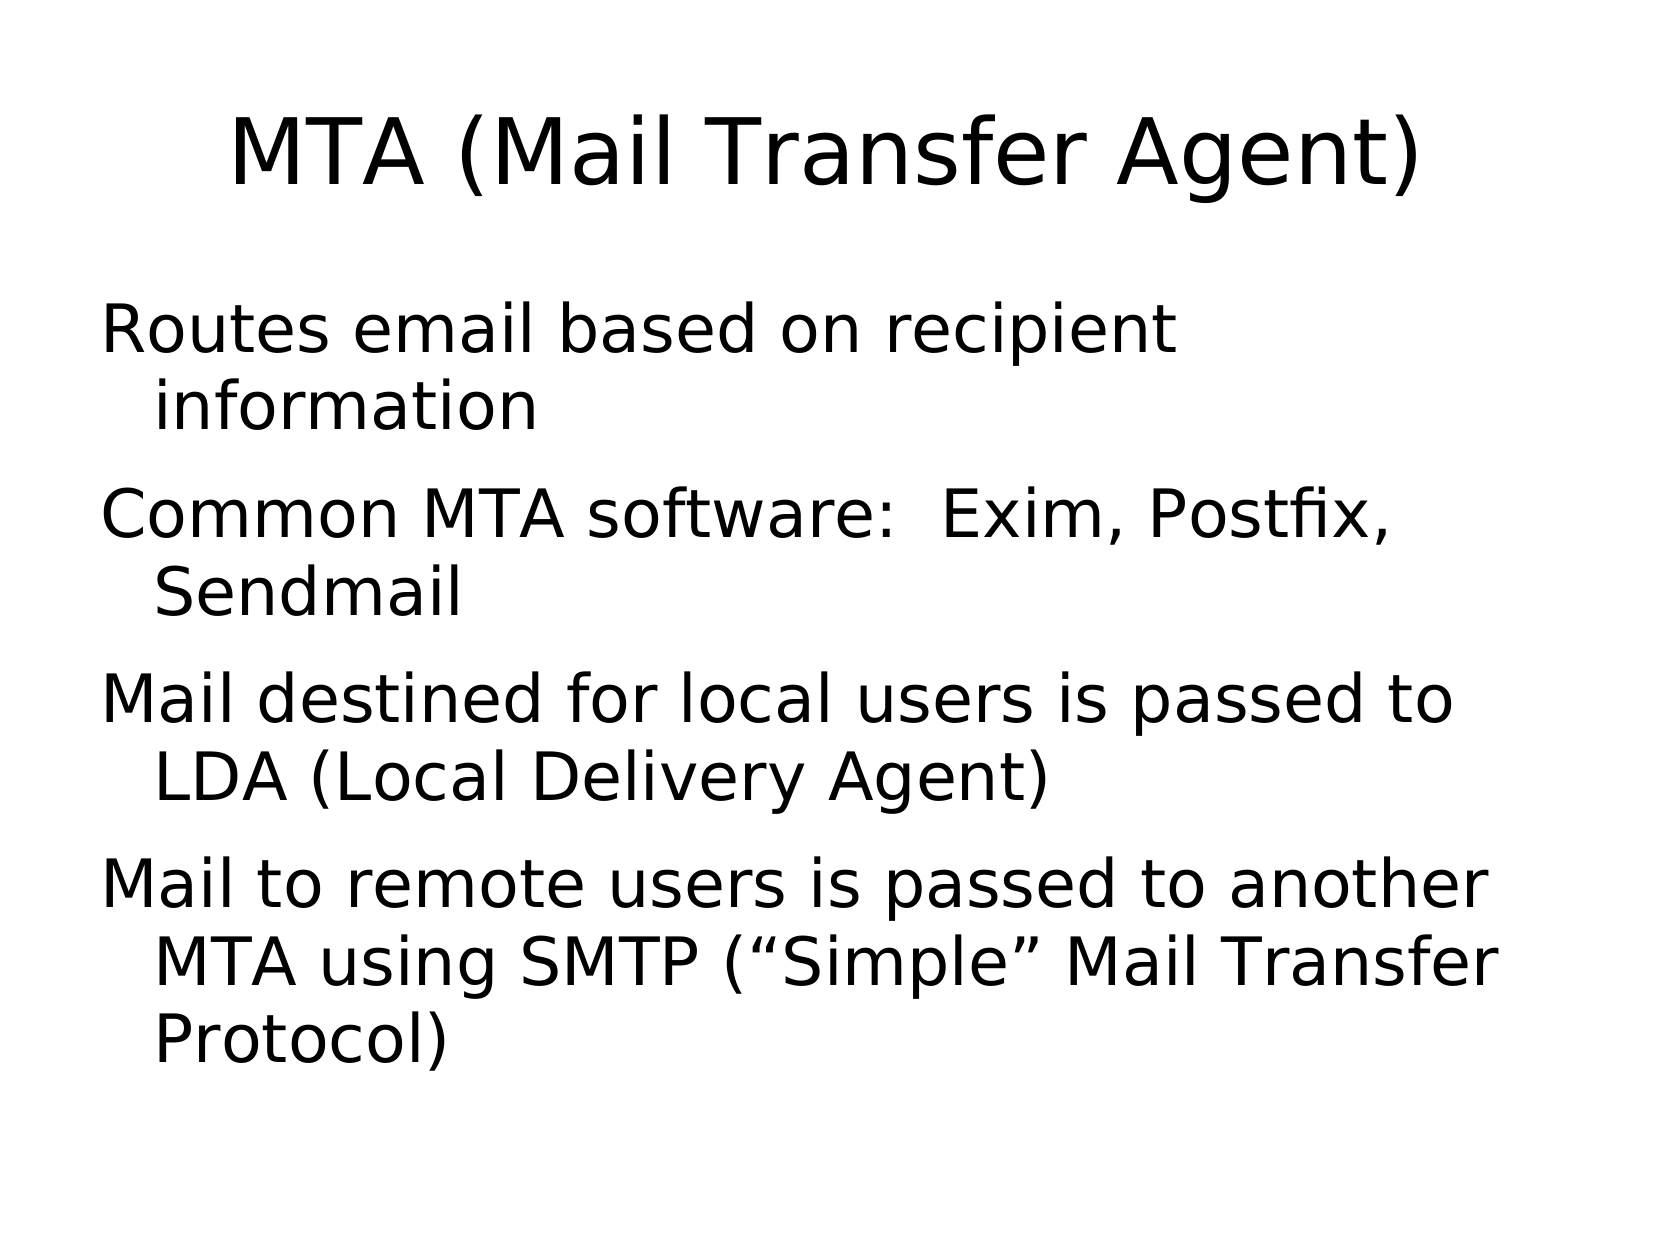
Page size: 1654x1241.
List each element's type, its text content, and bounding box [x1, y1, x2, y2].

list Routes email based on recipient information Common MTA software: Exim, Postfix, Sendmail Mail destined for local users is passed to LDA (Local Delivery Agent) Mail to remote users is passed to another MTA using SMTP (“Simple” Mail Transfer Protocol) [82, 290, 1571, 1094]
title MTA (Mail Transfer Agent) [82, 49, 1571, 257]
